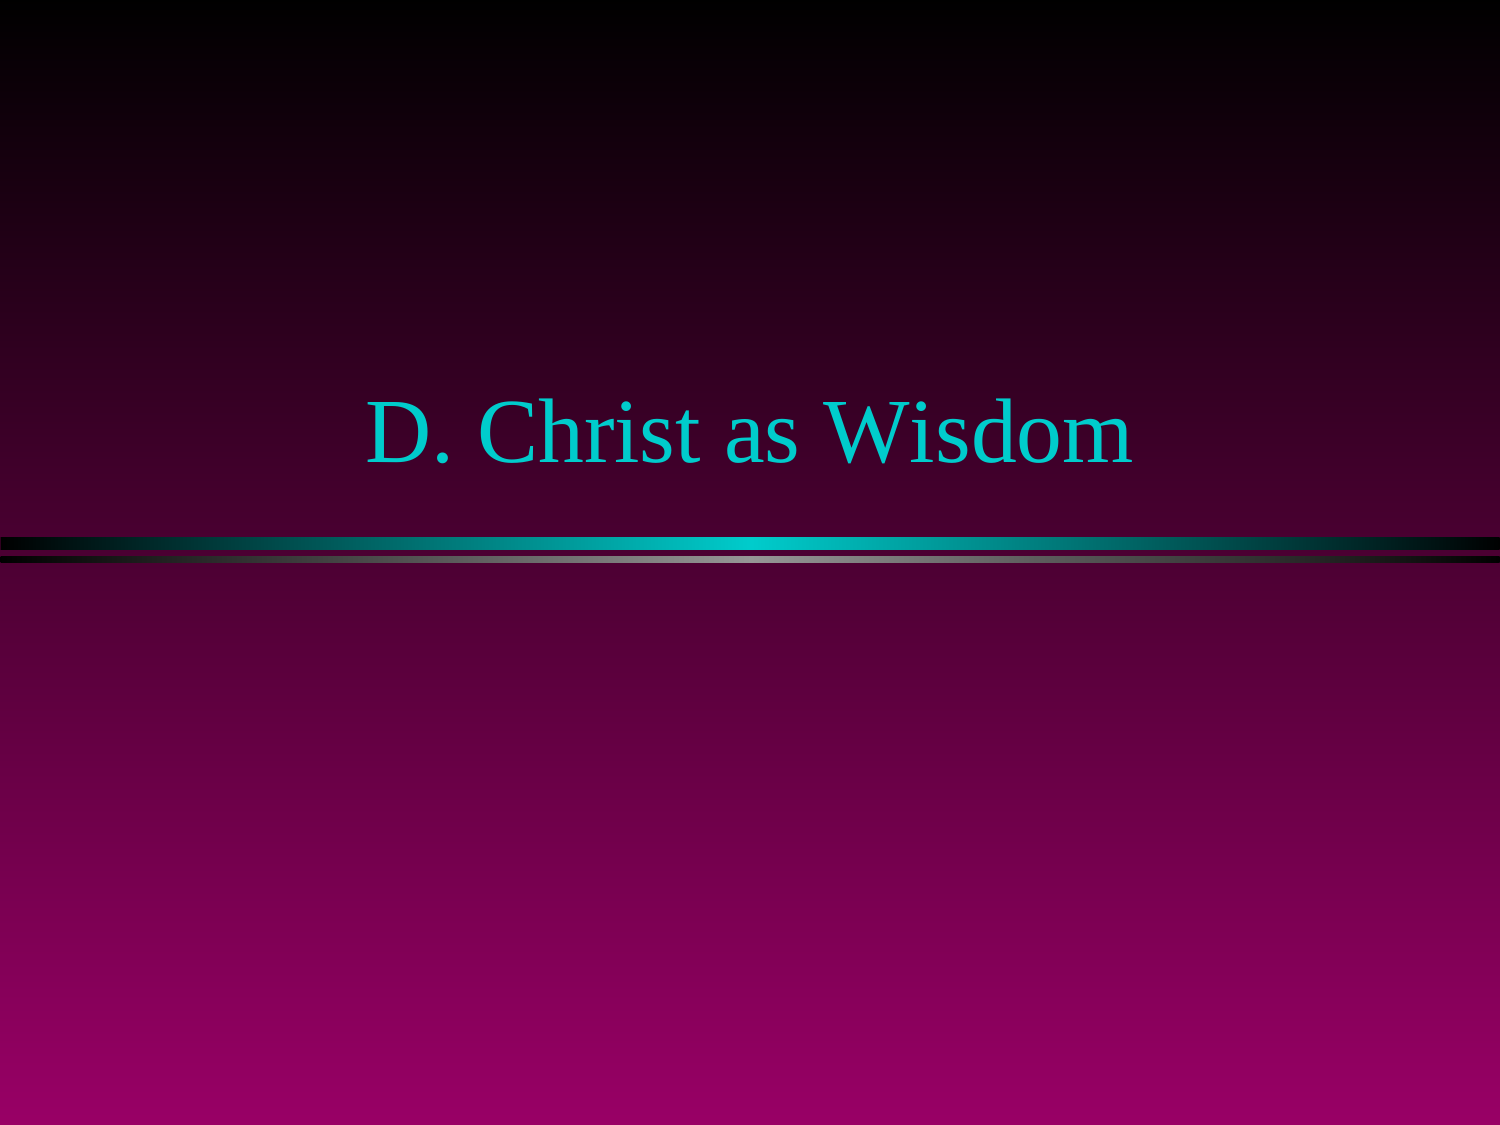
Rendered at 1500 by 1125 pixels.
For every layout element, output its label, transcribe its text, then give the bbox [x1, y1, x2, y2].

title D. Christ as Wisdom [112, 337, 1388, 525]
